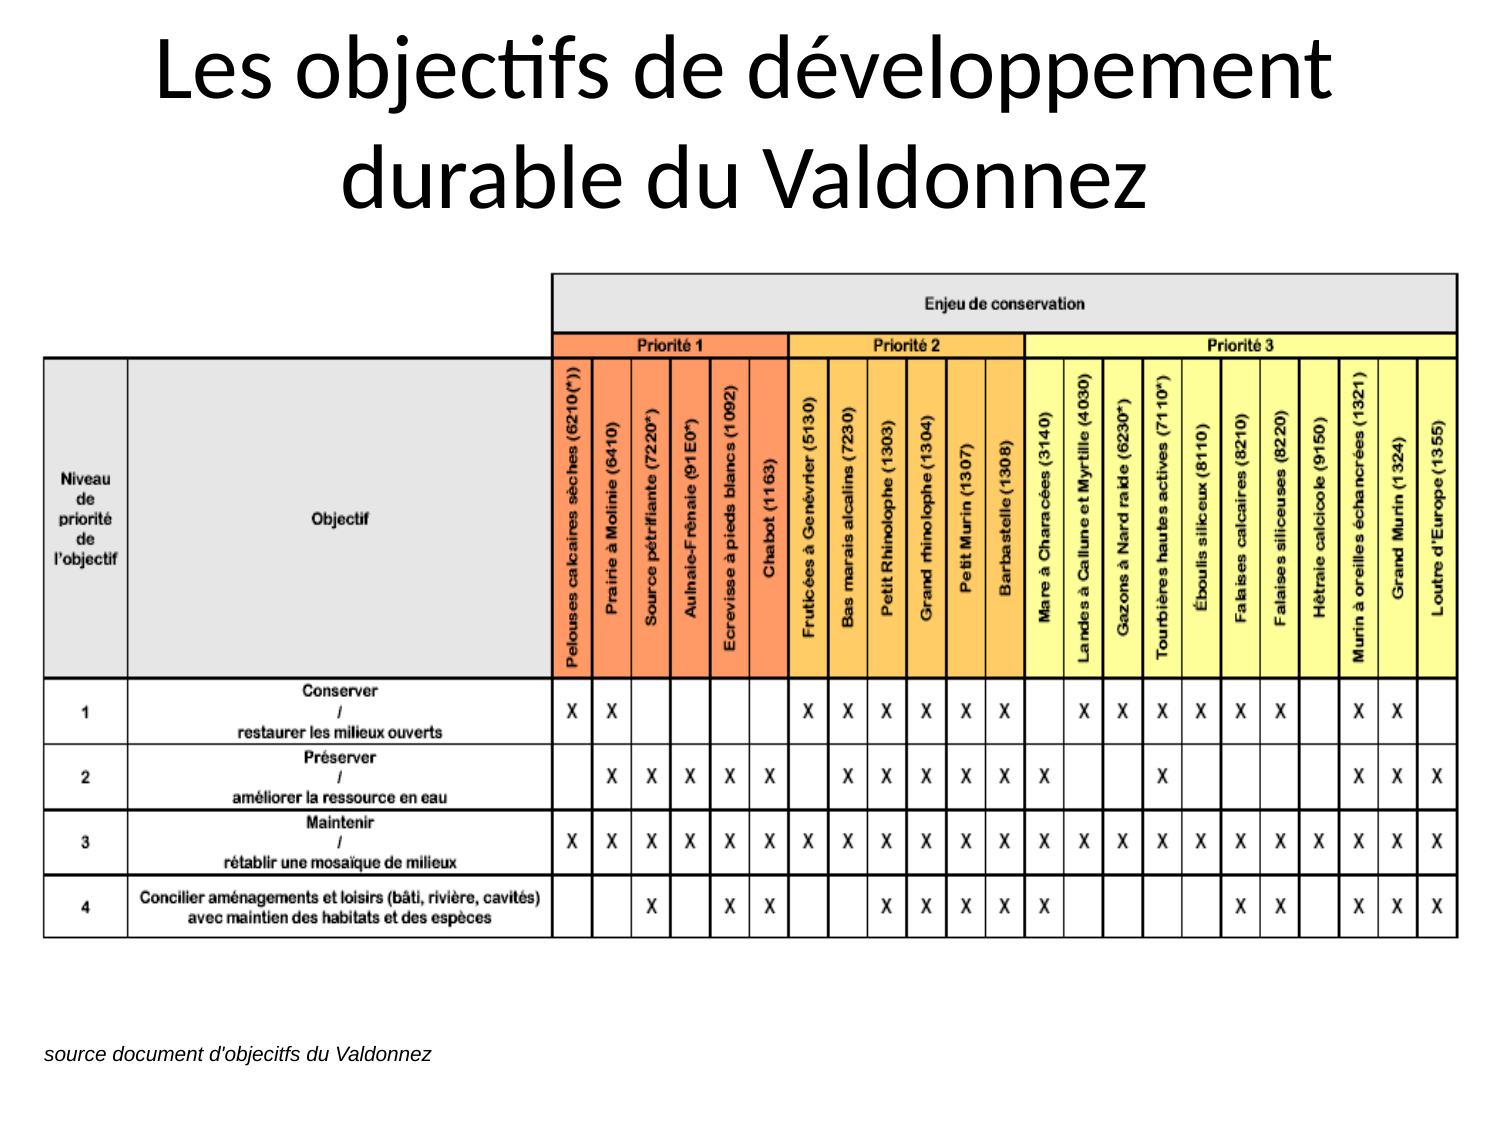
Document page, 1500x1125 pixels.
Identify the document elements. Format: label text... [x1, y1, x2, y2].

picture [29, 290, 1473, 952]
title Les objectifs de développement durable du Valdonnez [17, 54, 1473, 290]
text_box source document d'objecitfs du Valdonnez [29, 1033, 945, 1074]
